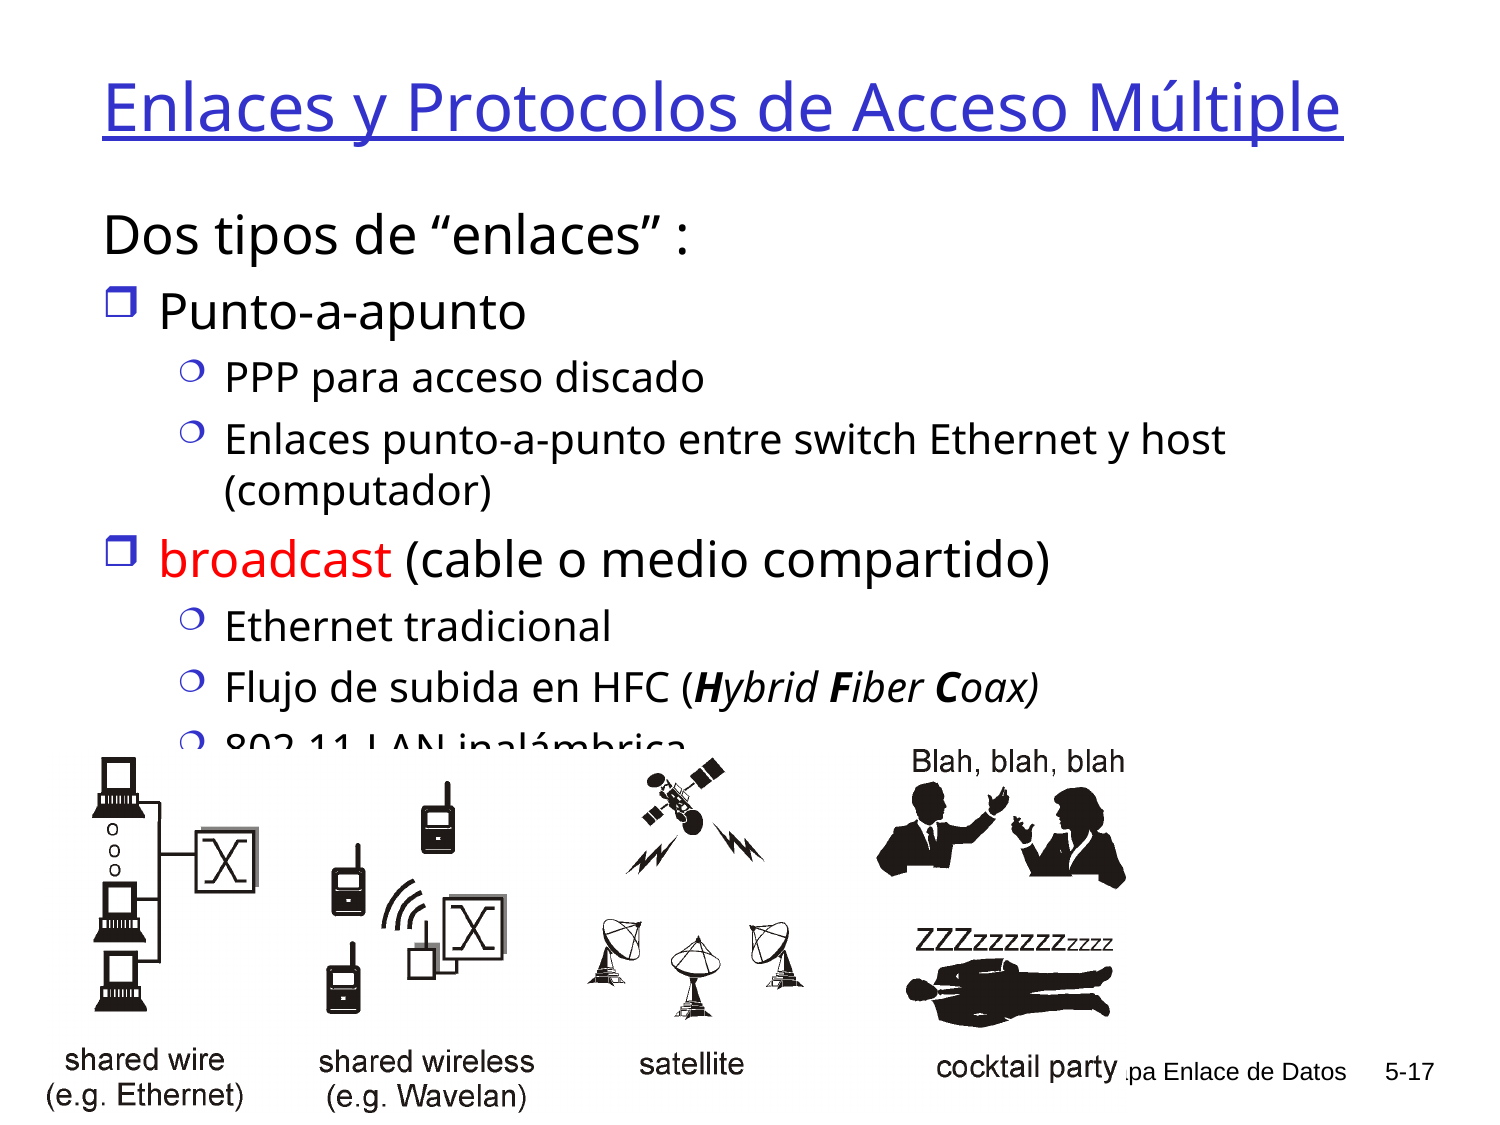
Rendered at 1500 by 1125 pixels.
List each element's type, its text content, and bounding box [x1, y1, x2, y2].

title Enlaces y Protocolos de Acceso Múltiple [87, 15, 1426, 193]
list Dos tipos de “enlaces” : Punto-a-apunto PPP para acceso discado Enlaces punto-a-punto entre switch Ethernet y host (computador) broadcast (cable o medio compartido) Ethernet tradicional Flujo de subida en HFC (Hybrid Fiber Coax) 802.11 LAN inalámbrica [87, 193, 1426, 1050]
picture [45, 749, 1126, 1113]
